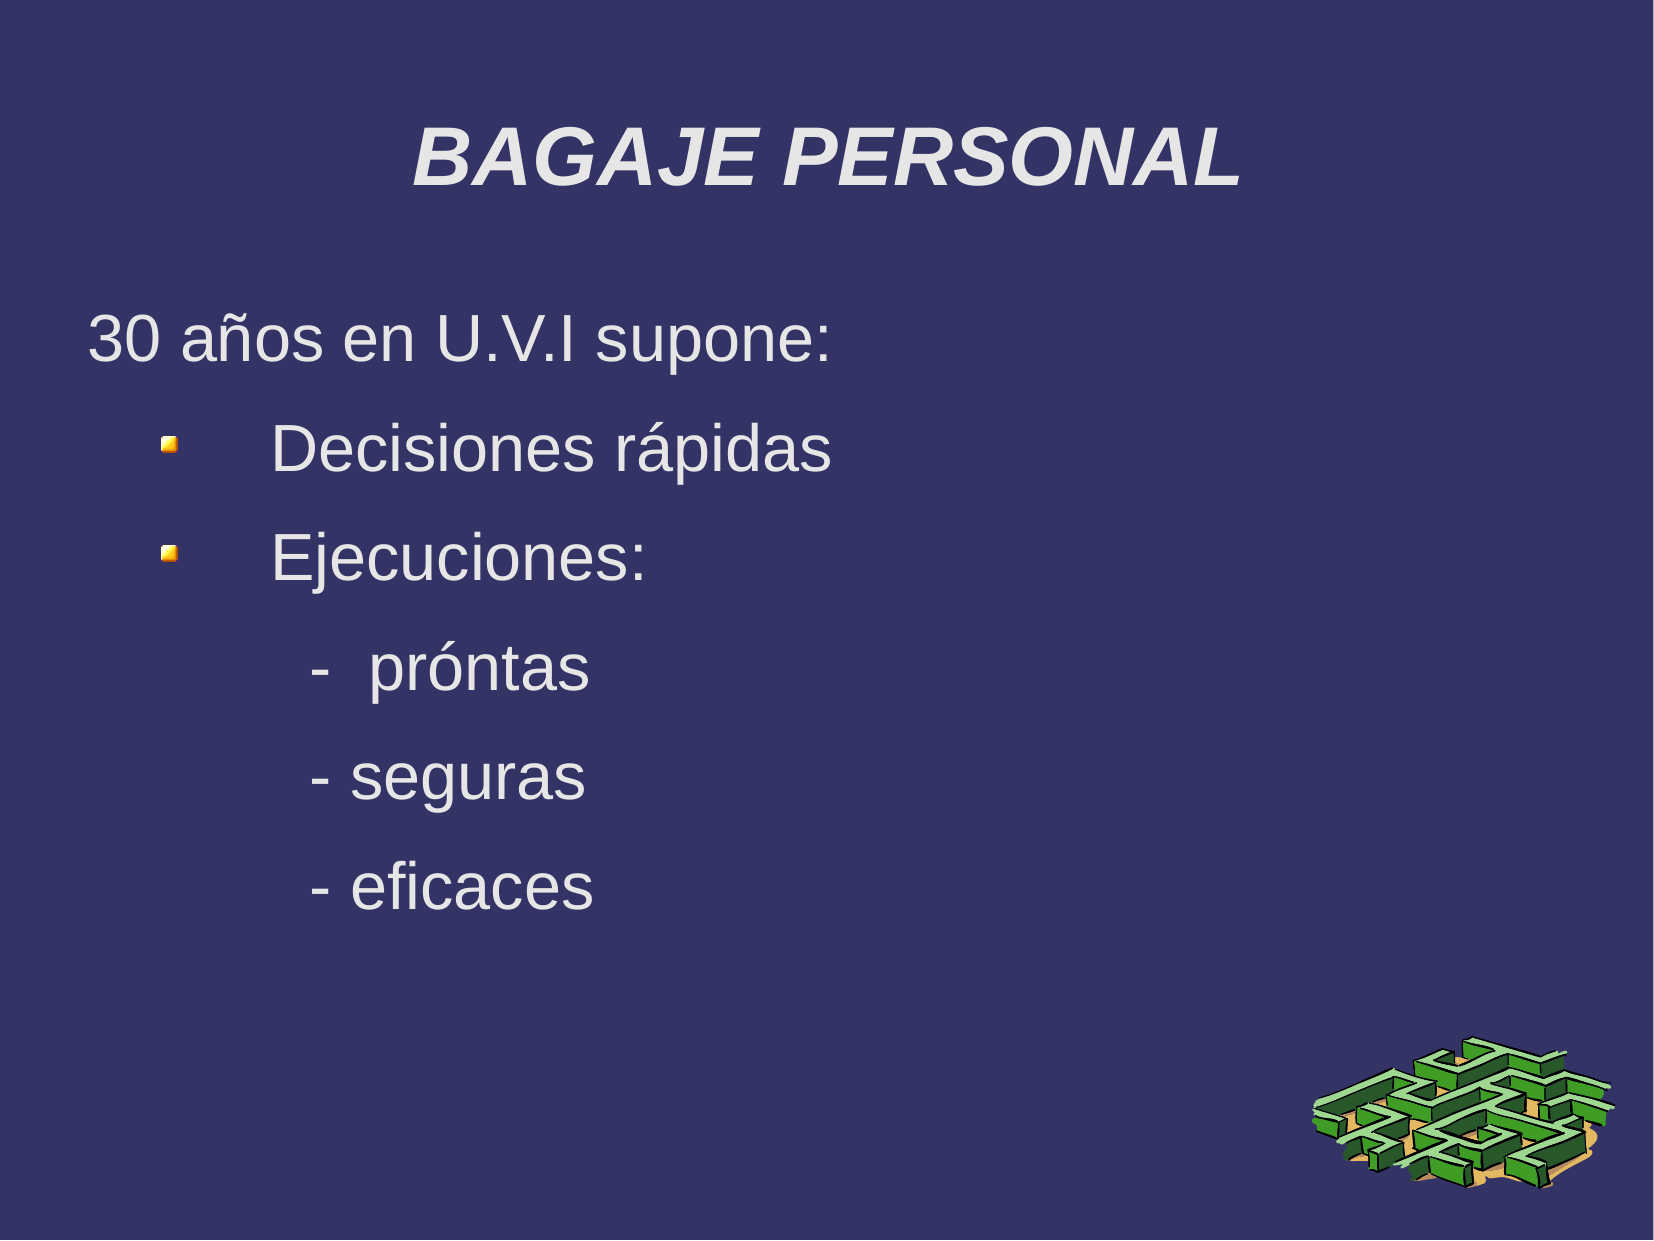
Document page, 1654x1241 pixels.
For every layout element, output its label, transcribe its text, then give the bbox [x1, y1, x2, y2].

title BAGAJE PERSONAL [82, 49, 1570, 256]
list 30 años en U.V.I supone: Decisiones rápidas Ejecuciones: - próntas - seguras - eficaces [82, 290, 1570, 1108]
